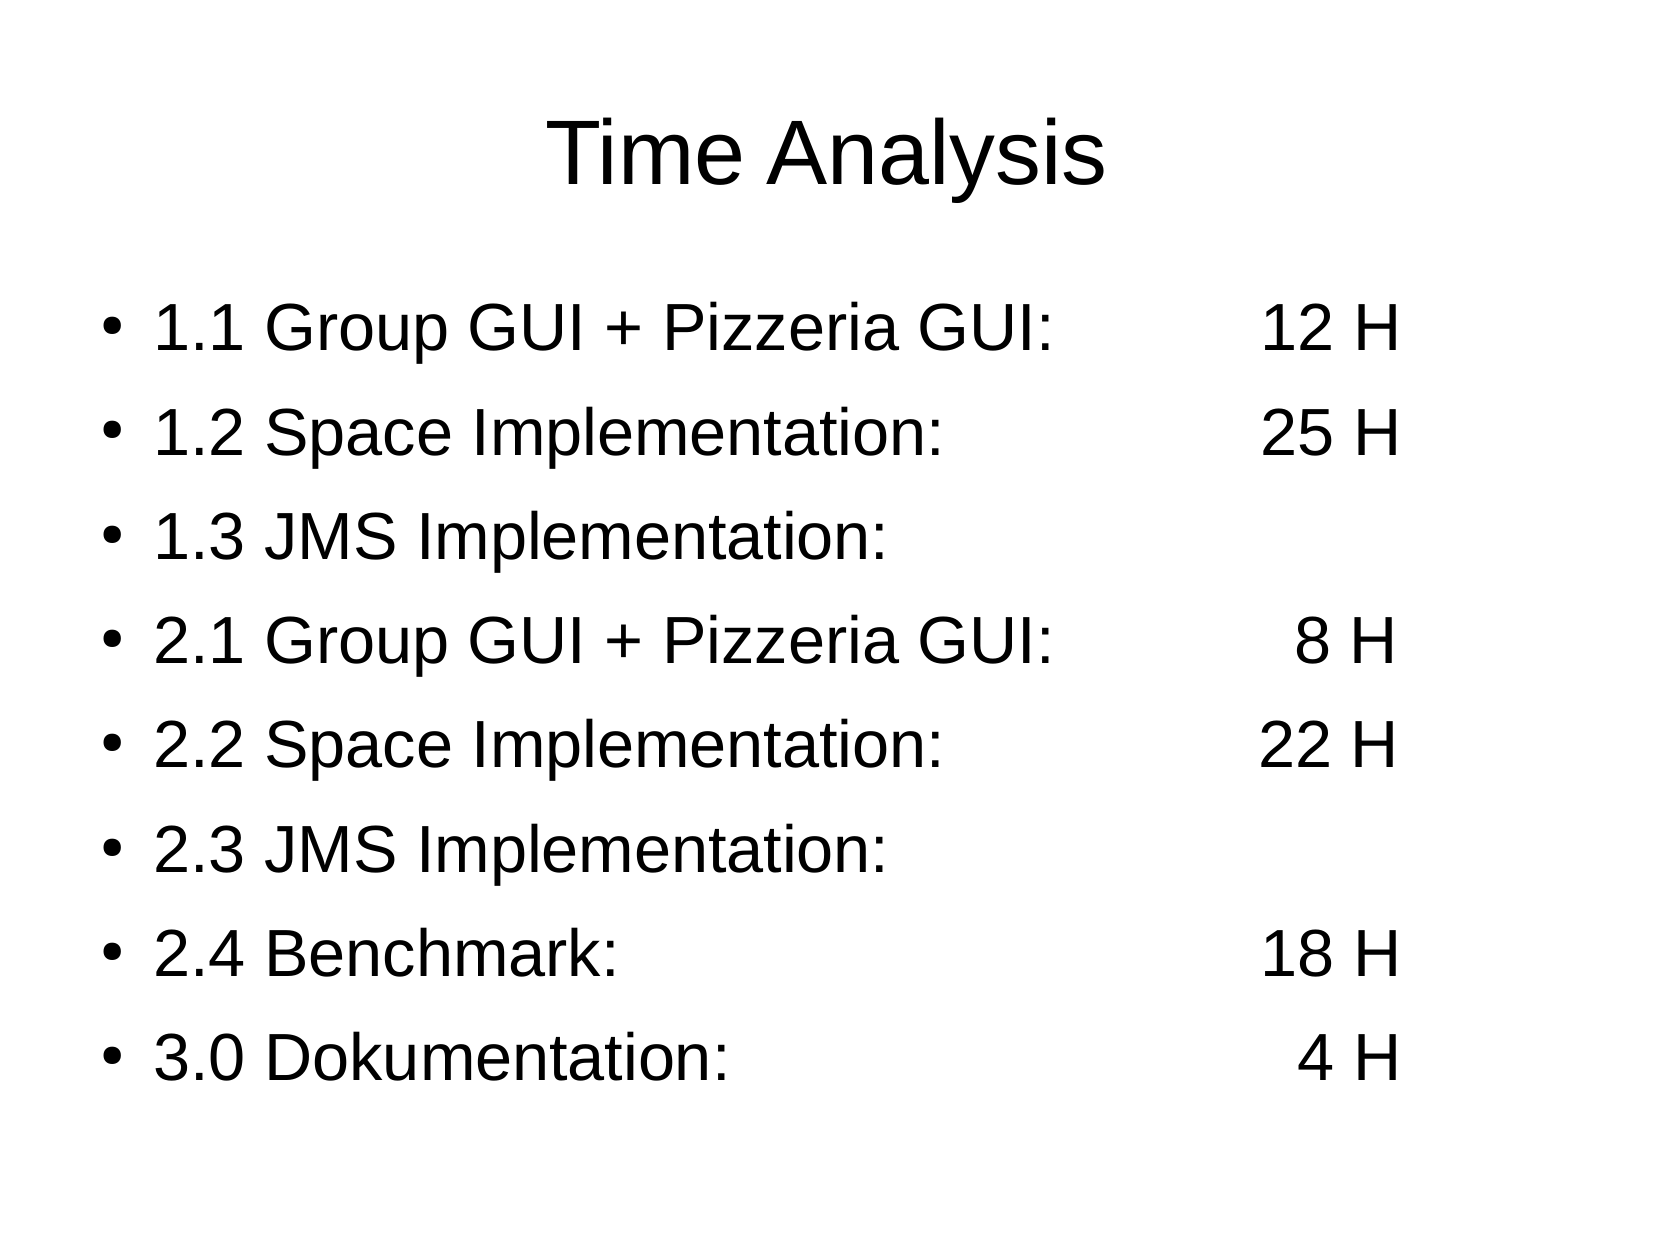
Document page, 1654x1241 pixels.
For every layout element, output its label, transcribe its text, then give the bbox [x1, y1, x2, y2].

title Time Analysis [82, 49, 1571, 257]
list 1.1 Group GUI + Pizzeria GUI: 12 H 1.2 Space Implementation: 25 H 1.3 JMS Implementation: 2.1 Group GUI + Pizzeria GUI: 8 H 2.2 Space Implementation: 22 H 2.3 JMS Implementation: 2.4 Benchmark: 18 H 3.0 Dokumentation: 4 H [82, 290, 1538, 1146]
